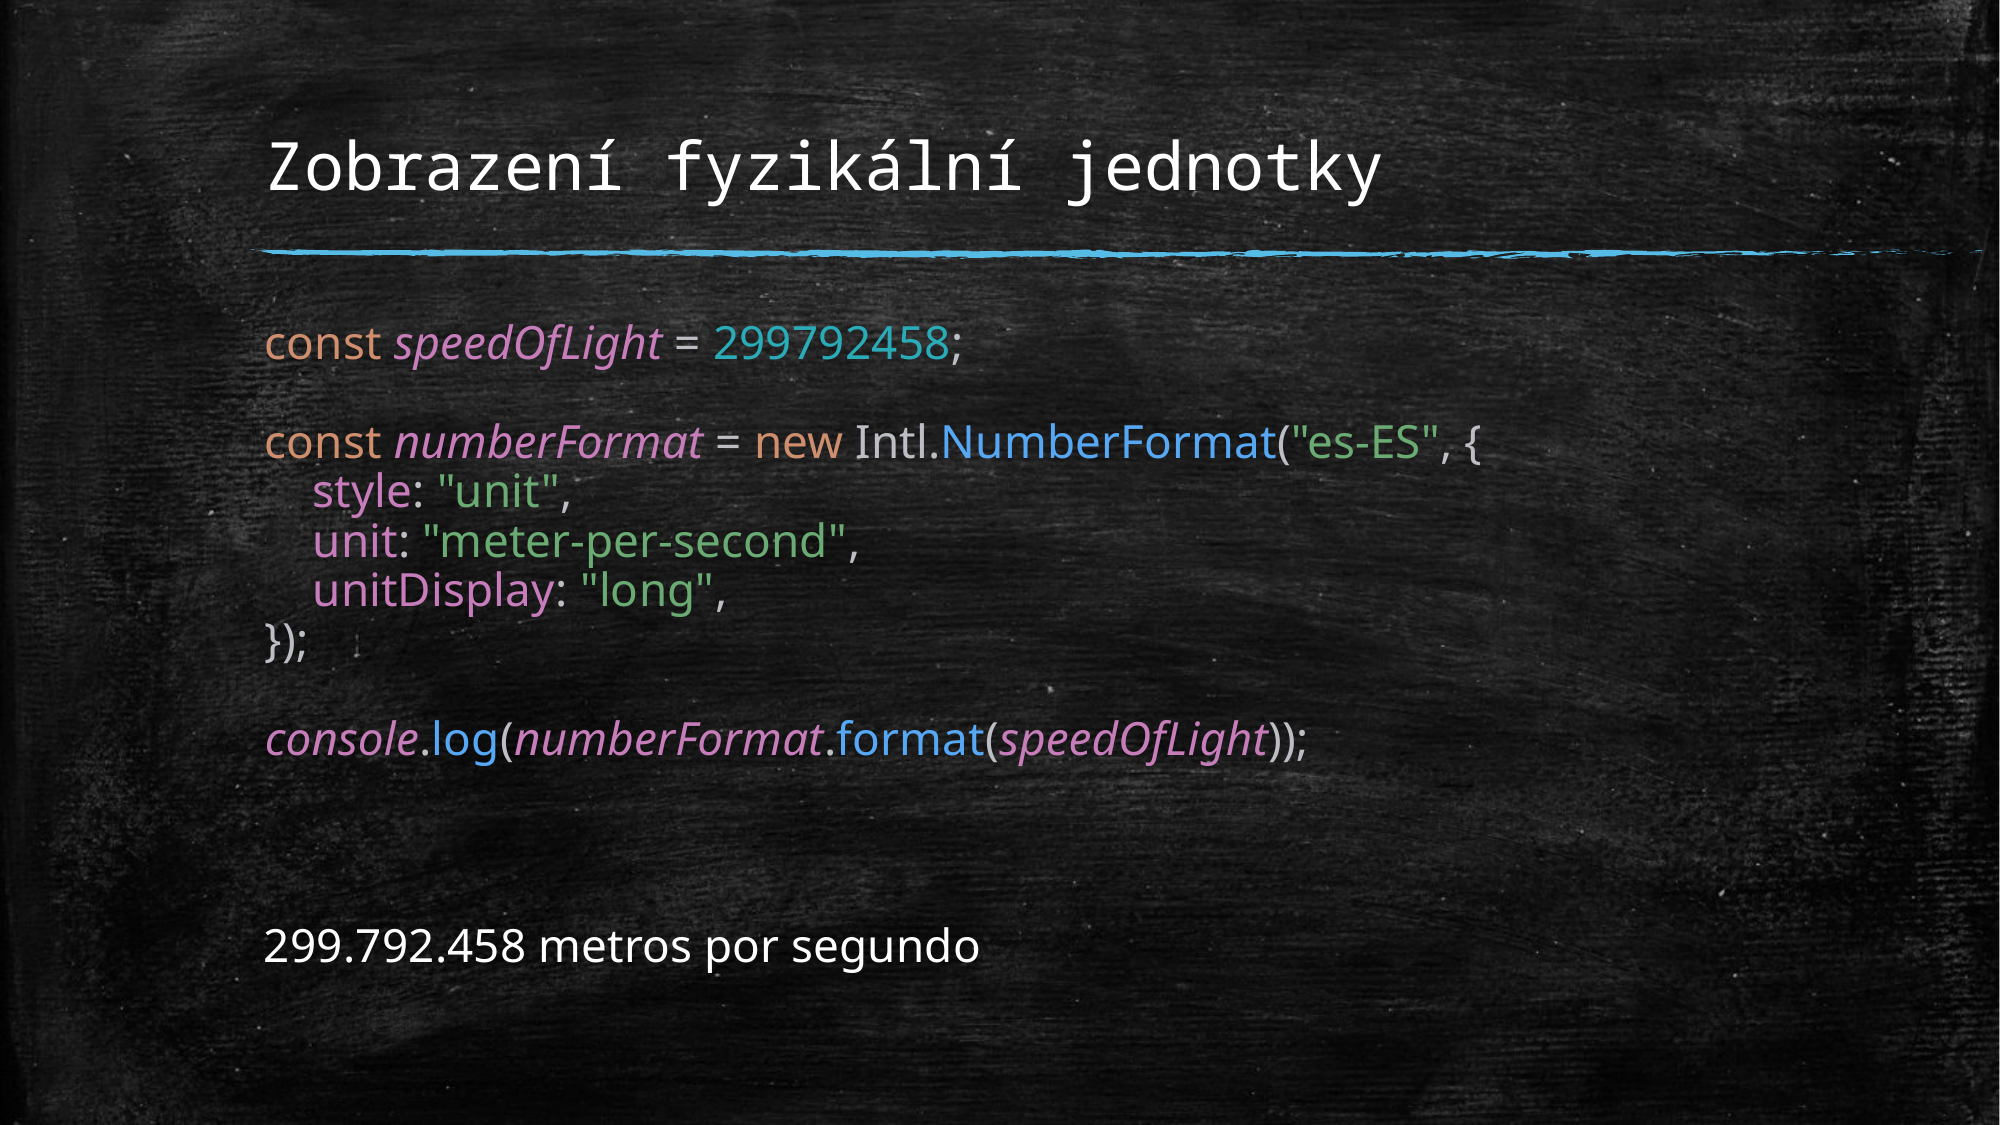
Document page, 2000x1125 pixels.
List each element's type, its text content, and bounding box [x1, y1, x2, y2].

list 299.792.458 metros por segundo [248, 915, 1749, 1066]
title Zobrazení fyzikální jednotky [249, 45, 1750, 213]
list const speedOfLight = 299792458; const numberFormat = new Intl.NumberFormat("es-ES", { style: "unit", unit: "meter-per-second", unitDisplay: "long", }); console.log(numberFormat.format(speedOfLight)); [249, 312, 1750, 913]
picture [0, 0, 2000, 1125]
